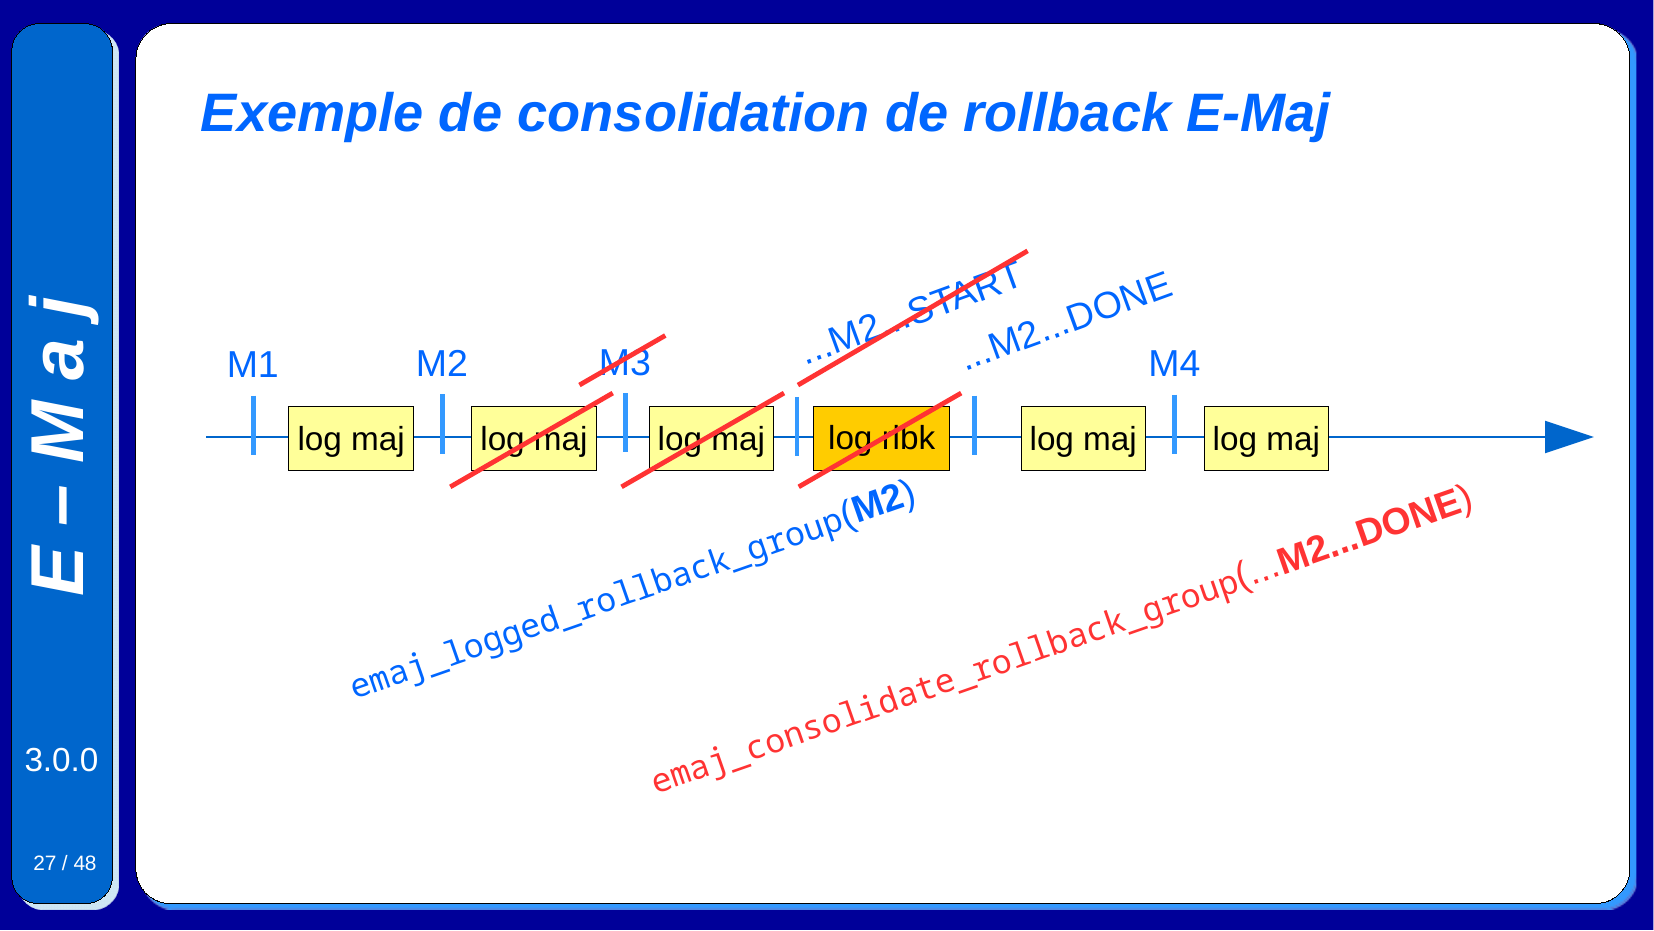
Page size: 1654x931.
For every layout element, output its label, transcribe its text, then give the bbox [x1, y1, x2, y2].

text_box M2 [401, 335, 483, 393]
text_box log maj [288, 406, 414, 471]
text_box M3 [584, 334, 661, 379]
text_box ...M2...DONE [937, 250, 1195, 391]
text_box emaj_consolidate_rollback_group(...M2...DONE) [627, 462, 1499, 825]
text_box log rlbk [813, 406, 932, 471]
text_box log maj [1021, 406, 1146, 471]
text_box log maj [656, 406, 774, 471]
text_box emaj_logged_rollback_group(M2) [326, 471, 941, 731]
text_box log maj [649, 406, 755, 467]
title Exemple de consolidation de rollback E-Maj [200, 34, 1575, 191]
text_box M4 [1133, 335, 1216, 393]
text_box ...M2...START [777, 241, 1046, 383]
text_box M3 [584, 339, 666, 392]
text_box log maj [485, 406, 597, 471]
text_box M1 [212, 336, 294, 394]
text_box log maj [1204, 406, 1329, 471]
text_box log maj [471, 406, 583, 471]
text_box log rlbk [833, 406, 950, 471]
